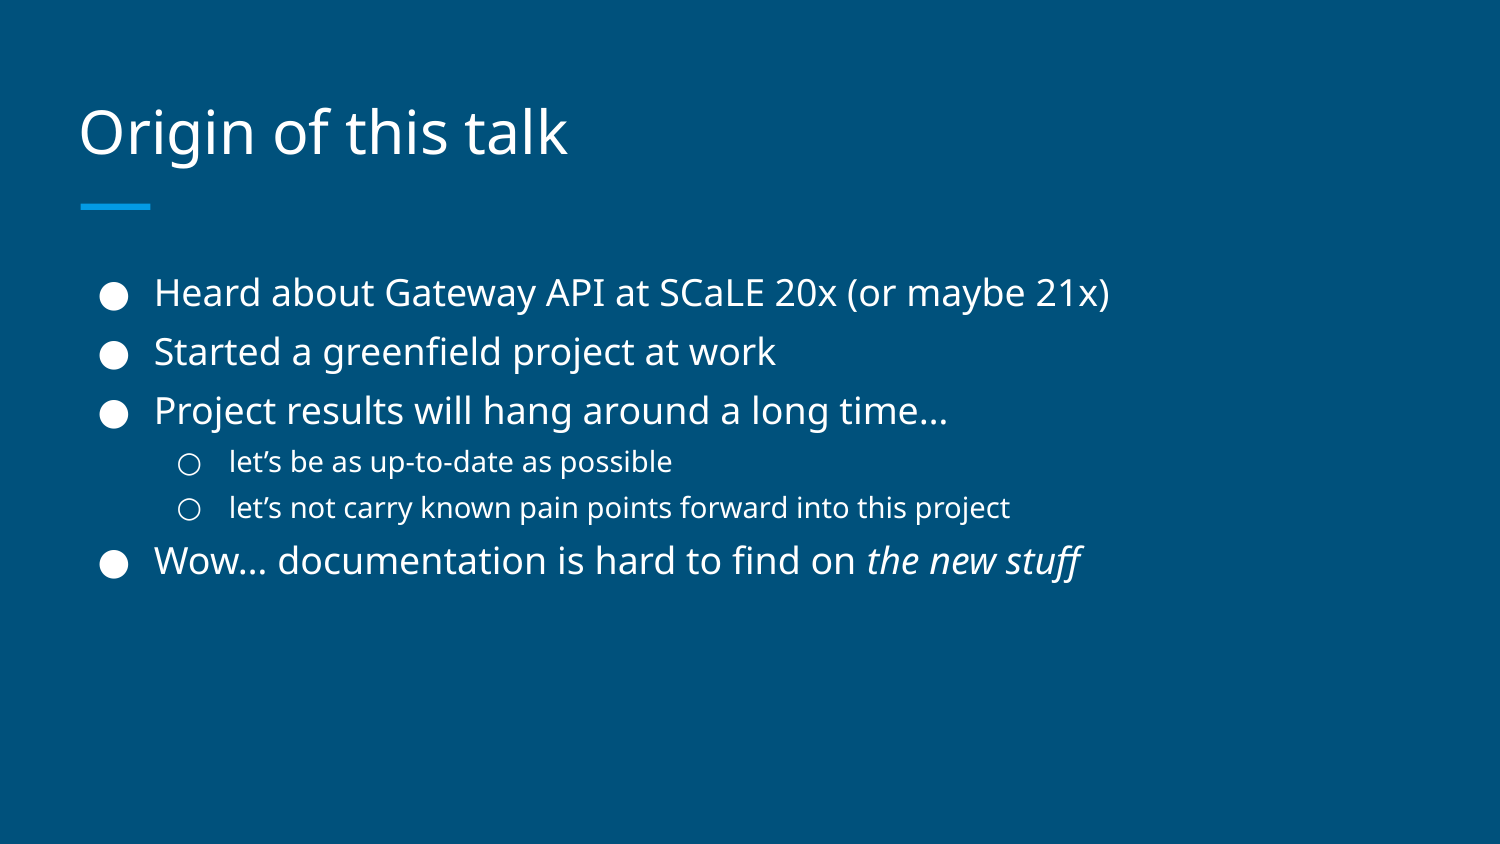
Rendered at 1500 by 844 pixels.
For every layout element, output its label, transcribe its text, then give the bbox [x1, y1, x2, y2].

list Heard about Gateway API at SCaLE 20x (or maybe 21x) Started a greenfield project at work Project results will hang around a long time… let’s be as up-to-date as possible let’s not carry known pain points forward into this project Wow… documentation is hard to find on the new stuff [63, 244, 1437, 750]
title Origin of this talk [63, 75, 1437, 188]
